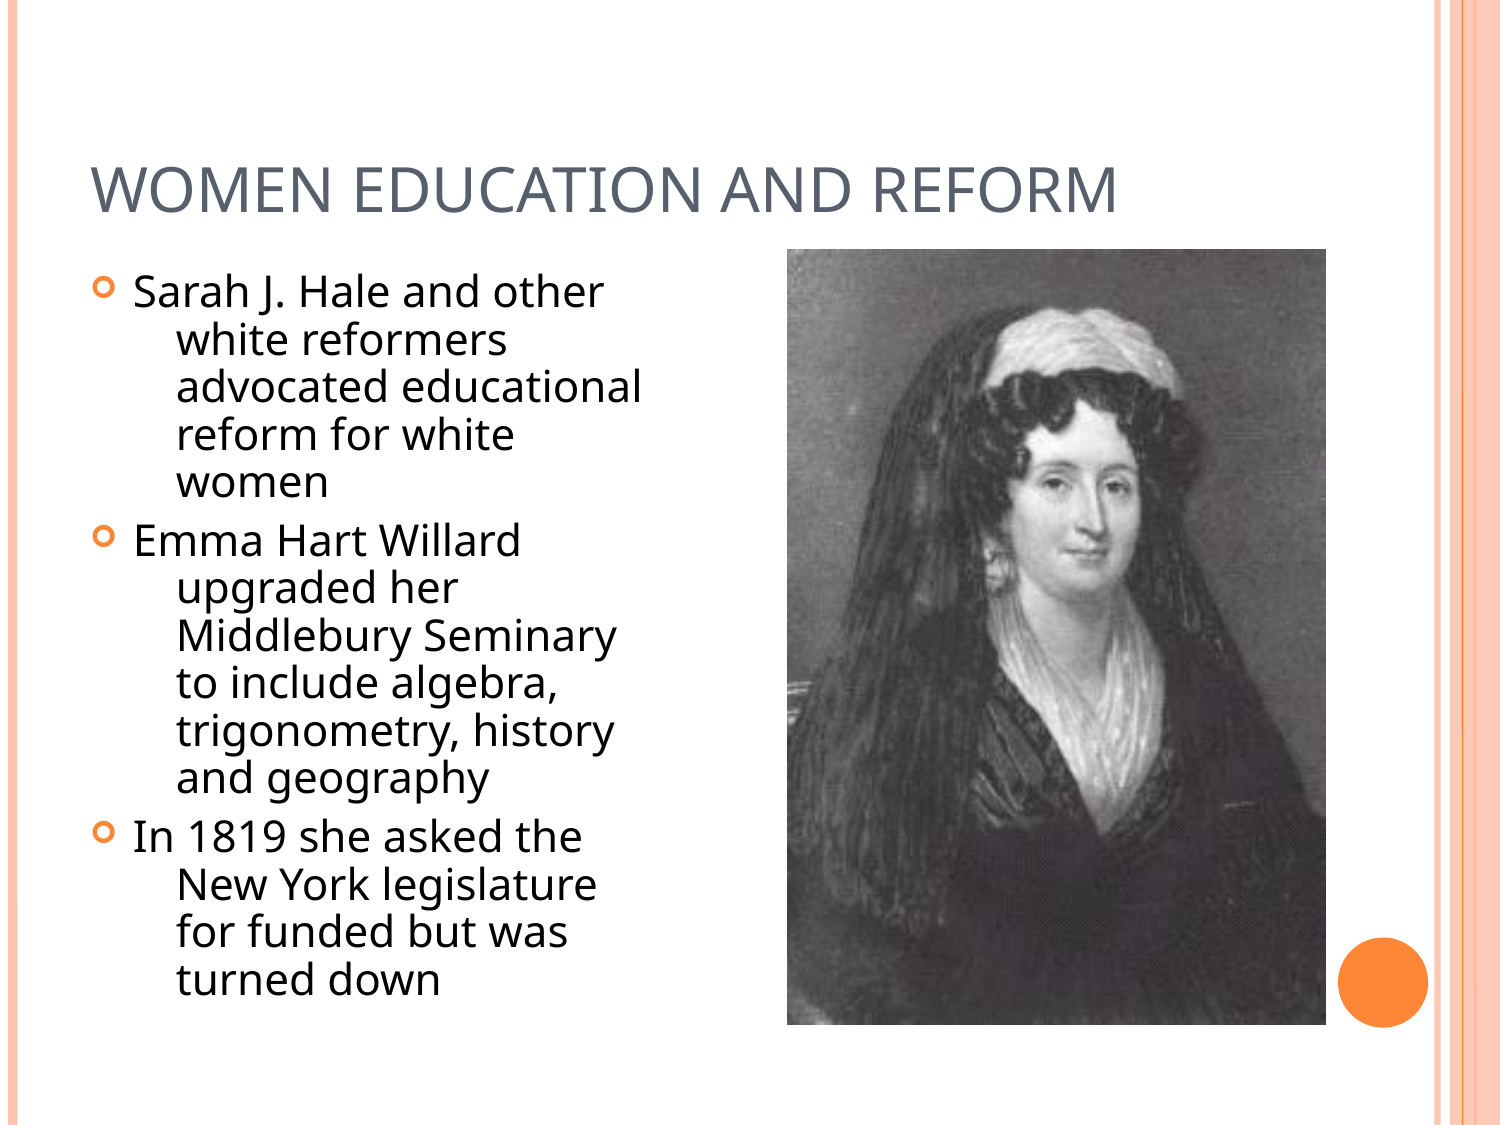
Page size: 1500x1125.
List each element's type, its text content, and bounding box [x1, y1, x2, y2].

title Women Education and Reform [75, 45, 1300, 233]
list Sarah J. Hale and other white reformers advocated educational reform for white women Emma Hart Willard upgraded her Middlebury Seminary to include algebra, trigonometry, history and geography In 1819 she asked the New York legislature for funded but was turned down [75, 262, 676, 1013]
picture [787, 249, 1326, 1025]
